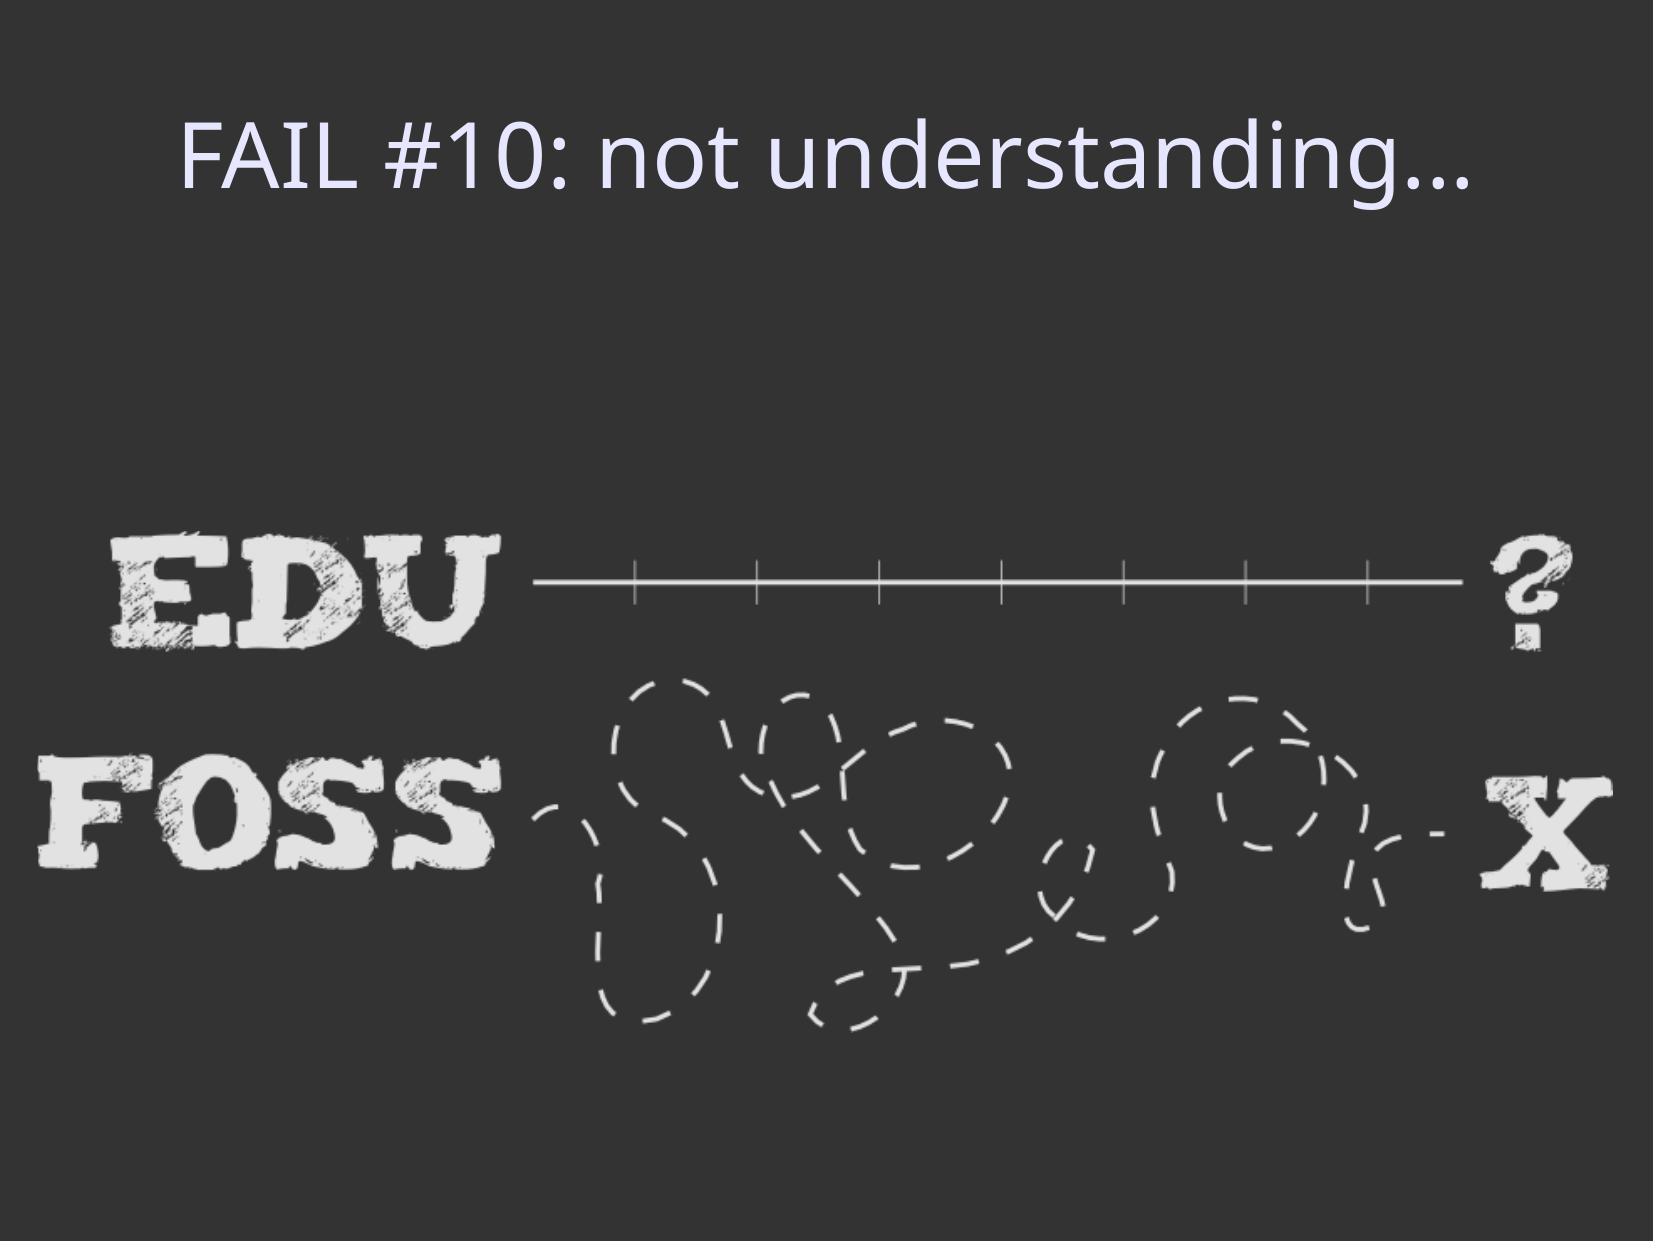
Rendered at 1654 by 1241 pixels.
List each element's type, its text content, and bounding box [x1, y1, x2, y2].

title FAIL #10: not understanding... [82, 27, 1571, 280]
picture [37, 531, 1613, 1033]
